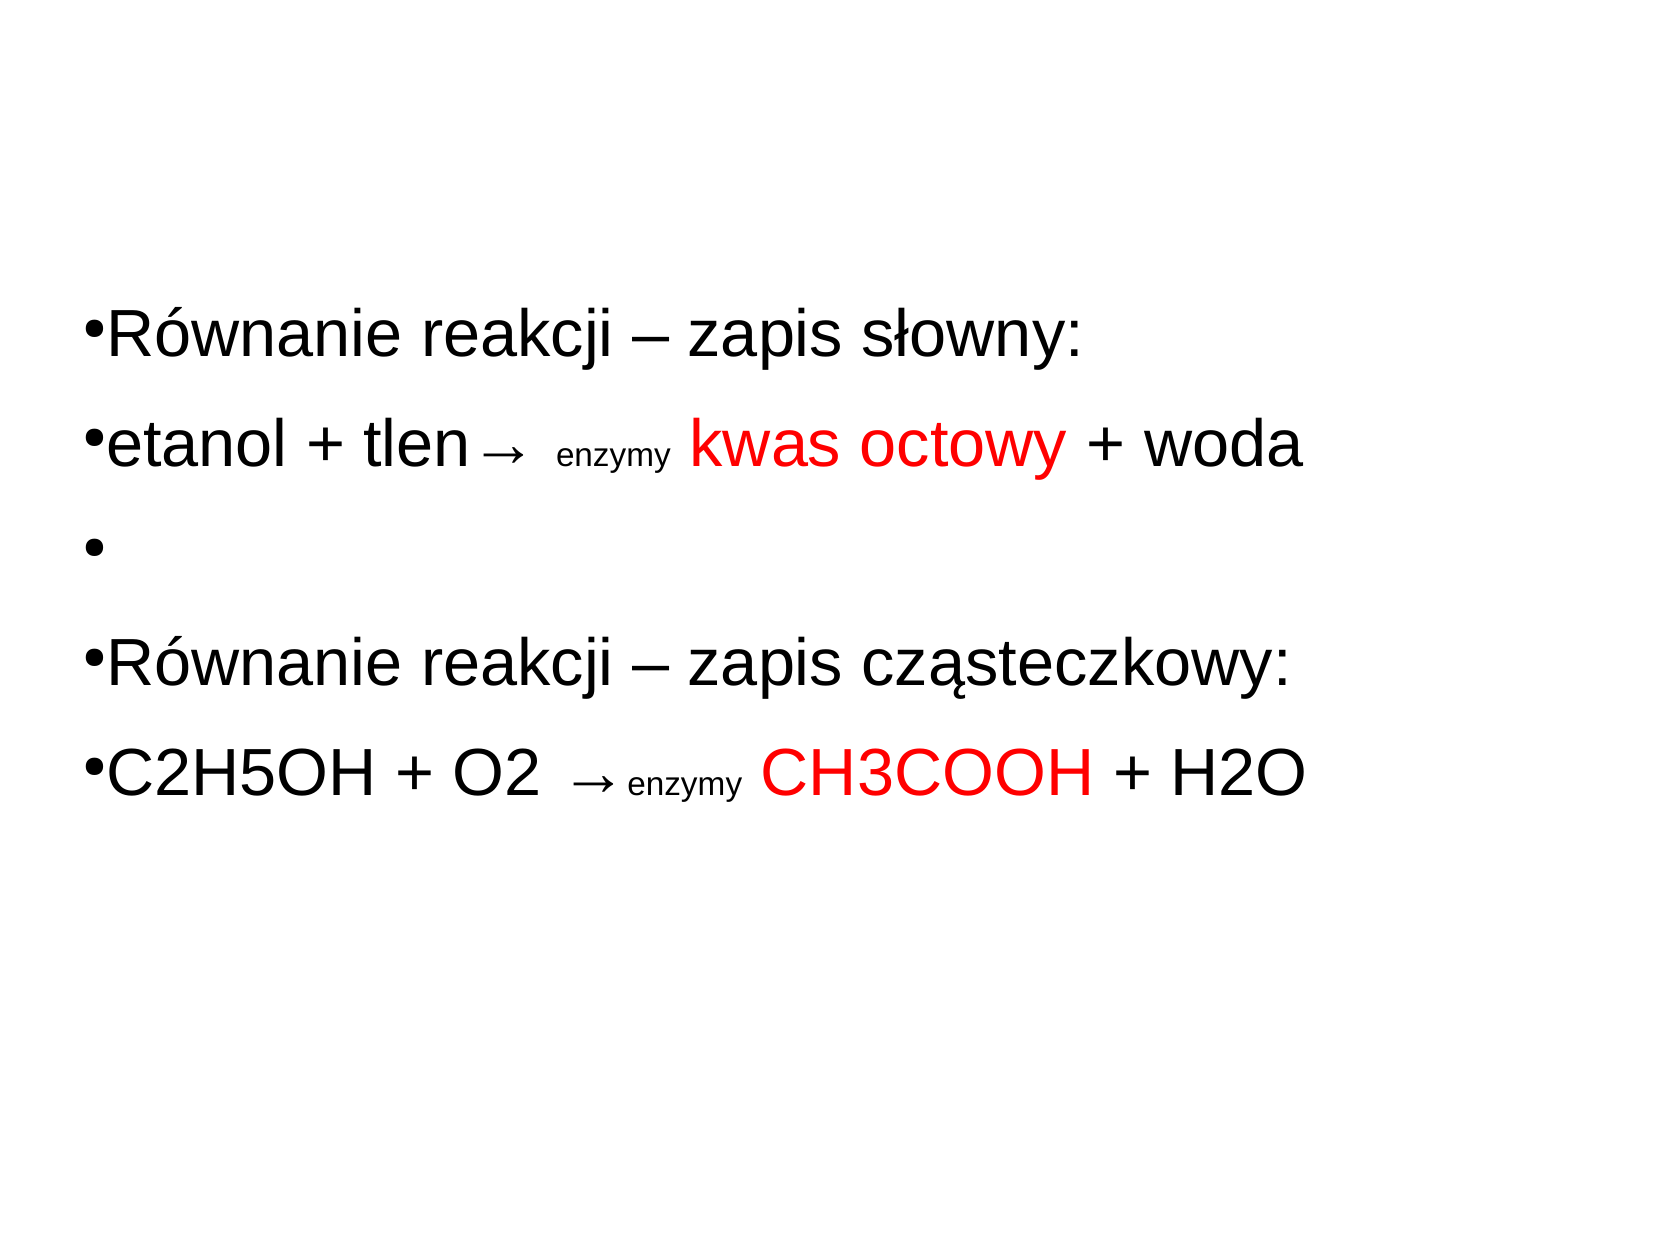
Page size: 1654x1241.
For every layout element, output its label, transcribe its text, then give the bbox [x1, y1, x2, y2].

list Równanie reakcji – zapis słowny: etanol + tlen→ enzymy kwas octowy + woda Równanie reakcji – zapis cząsteczkowy: C2H5OH + O2 →enzymy CH3COOH + H2O [82, 290, 1571, 1109]
